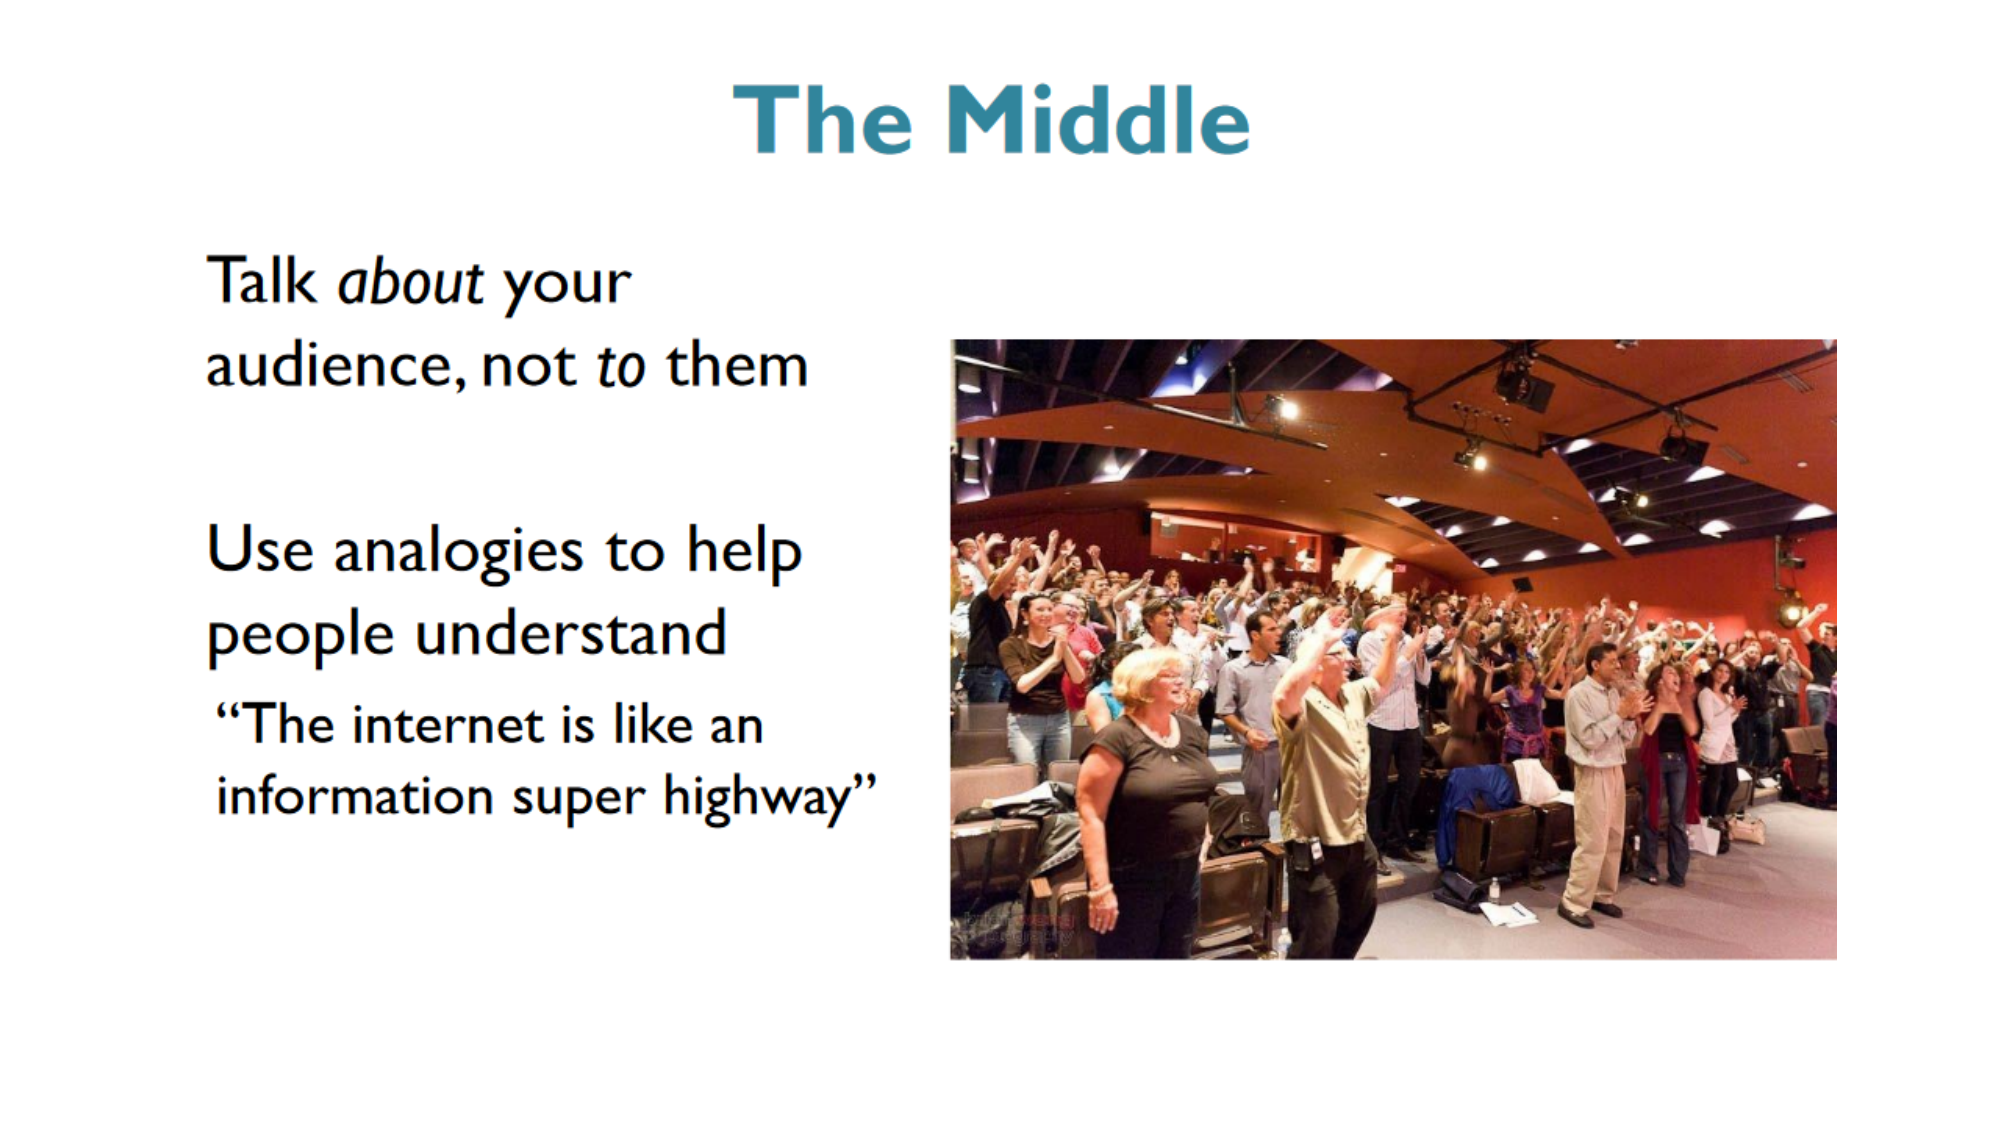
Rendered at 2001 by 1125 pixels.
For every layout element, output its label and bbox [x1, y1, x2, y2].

picture [163, 69, 1837, 1056]
